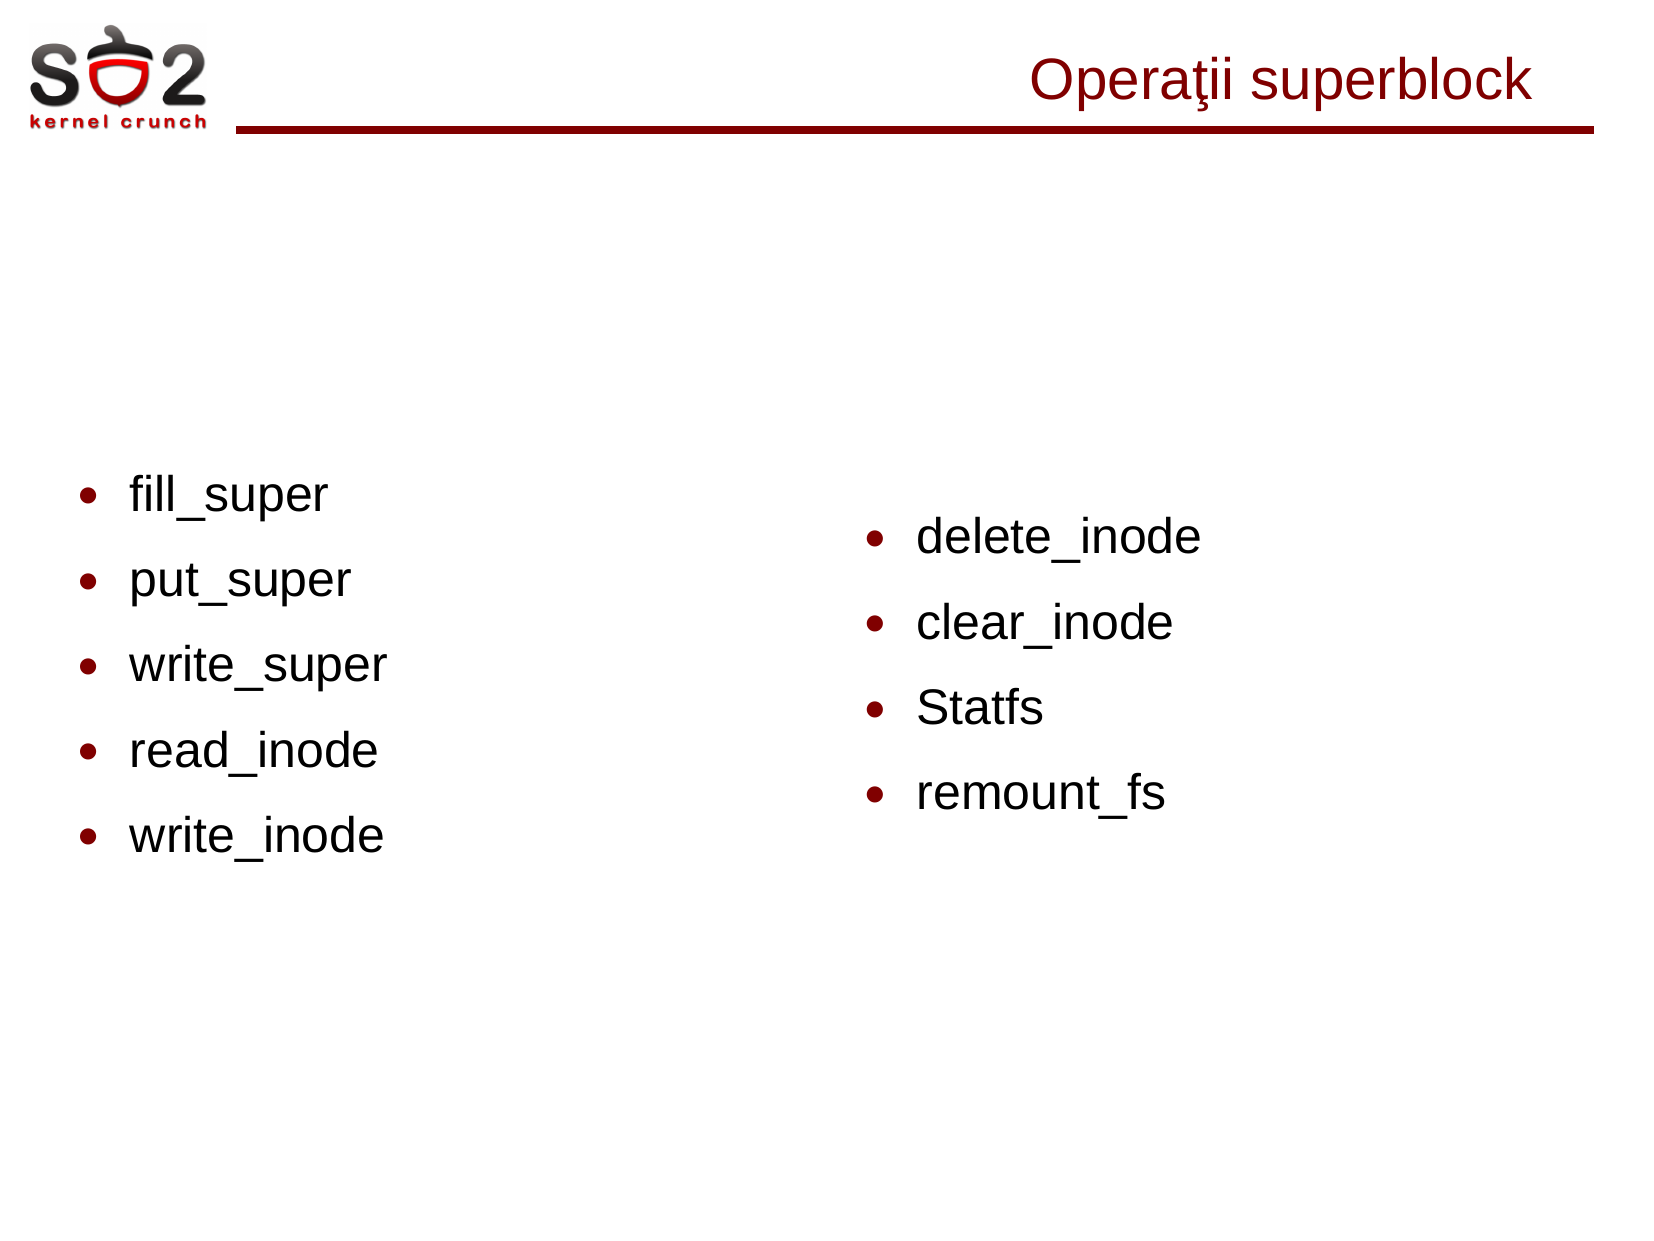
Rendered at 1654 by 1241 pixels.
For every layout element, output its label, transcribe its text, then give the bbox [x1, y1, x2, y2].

title Operaţii superblock [121, 11, 1534, 148]
list delete_inode clear_inode Statfs remount_fs [845, 177, 1596, 1152]
picture [29, 23, 121, 130]
list fill_super put_super write_super read_inode write_inode [59, 177, 809, 1152]
